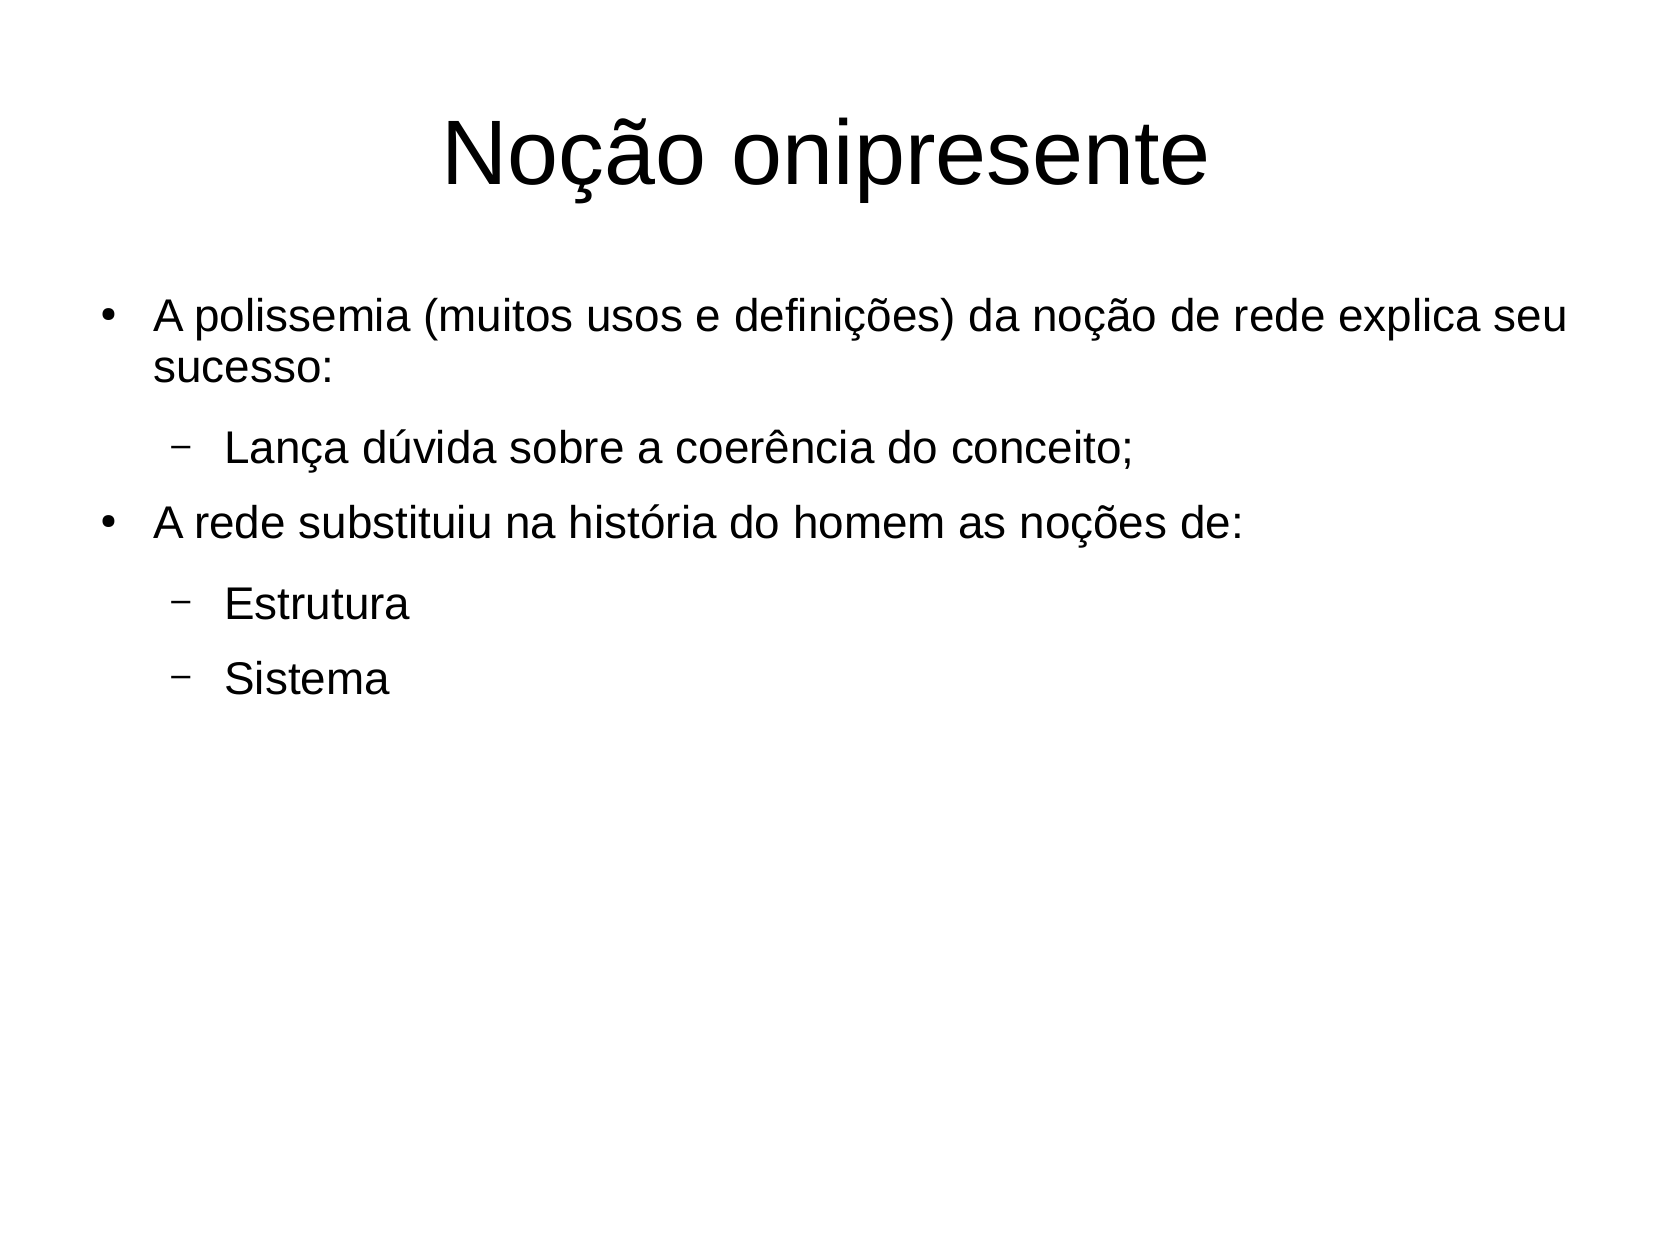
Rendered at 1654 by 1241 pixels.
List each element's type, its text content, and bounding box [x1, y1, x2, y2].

title Noção onipresente [82, 49, 1571, 257]
list A polissemia (muitos usos e definições) da noção de rede explica seu sucesso: Lança dúvida sobre a coerência do conceito; A rede substituiu na história do homem as noções de: Estrutura Sistema [82, 290, 1571, 1109]
